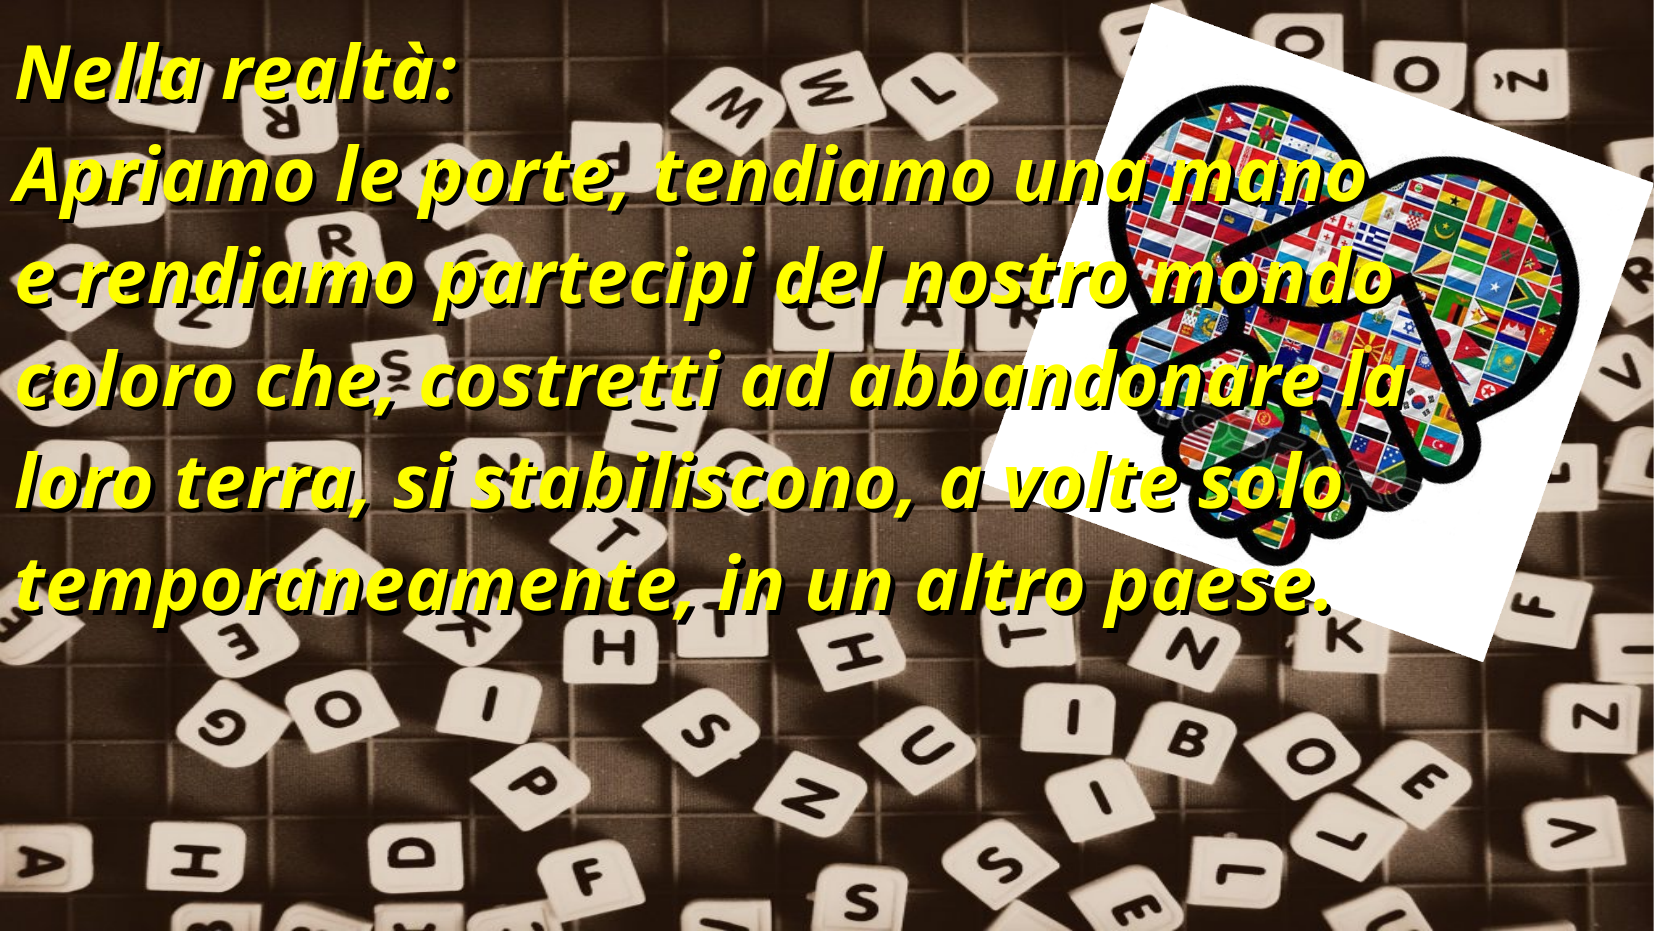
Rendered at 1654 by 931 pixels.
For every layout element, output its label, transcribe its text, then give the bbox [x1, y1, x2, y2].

picture [0, 0, 1654, 931]
text_box Nella realtà: Apriamo le porte, tendiamo una mano e rendiamo partecipi del nostro mondo coloro che, costretti ad abbandonare la loro terra, si stabiliscono, a volte solo temporaneamente, in un altro paese. [0, 11, 1441, 873]
